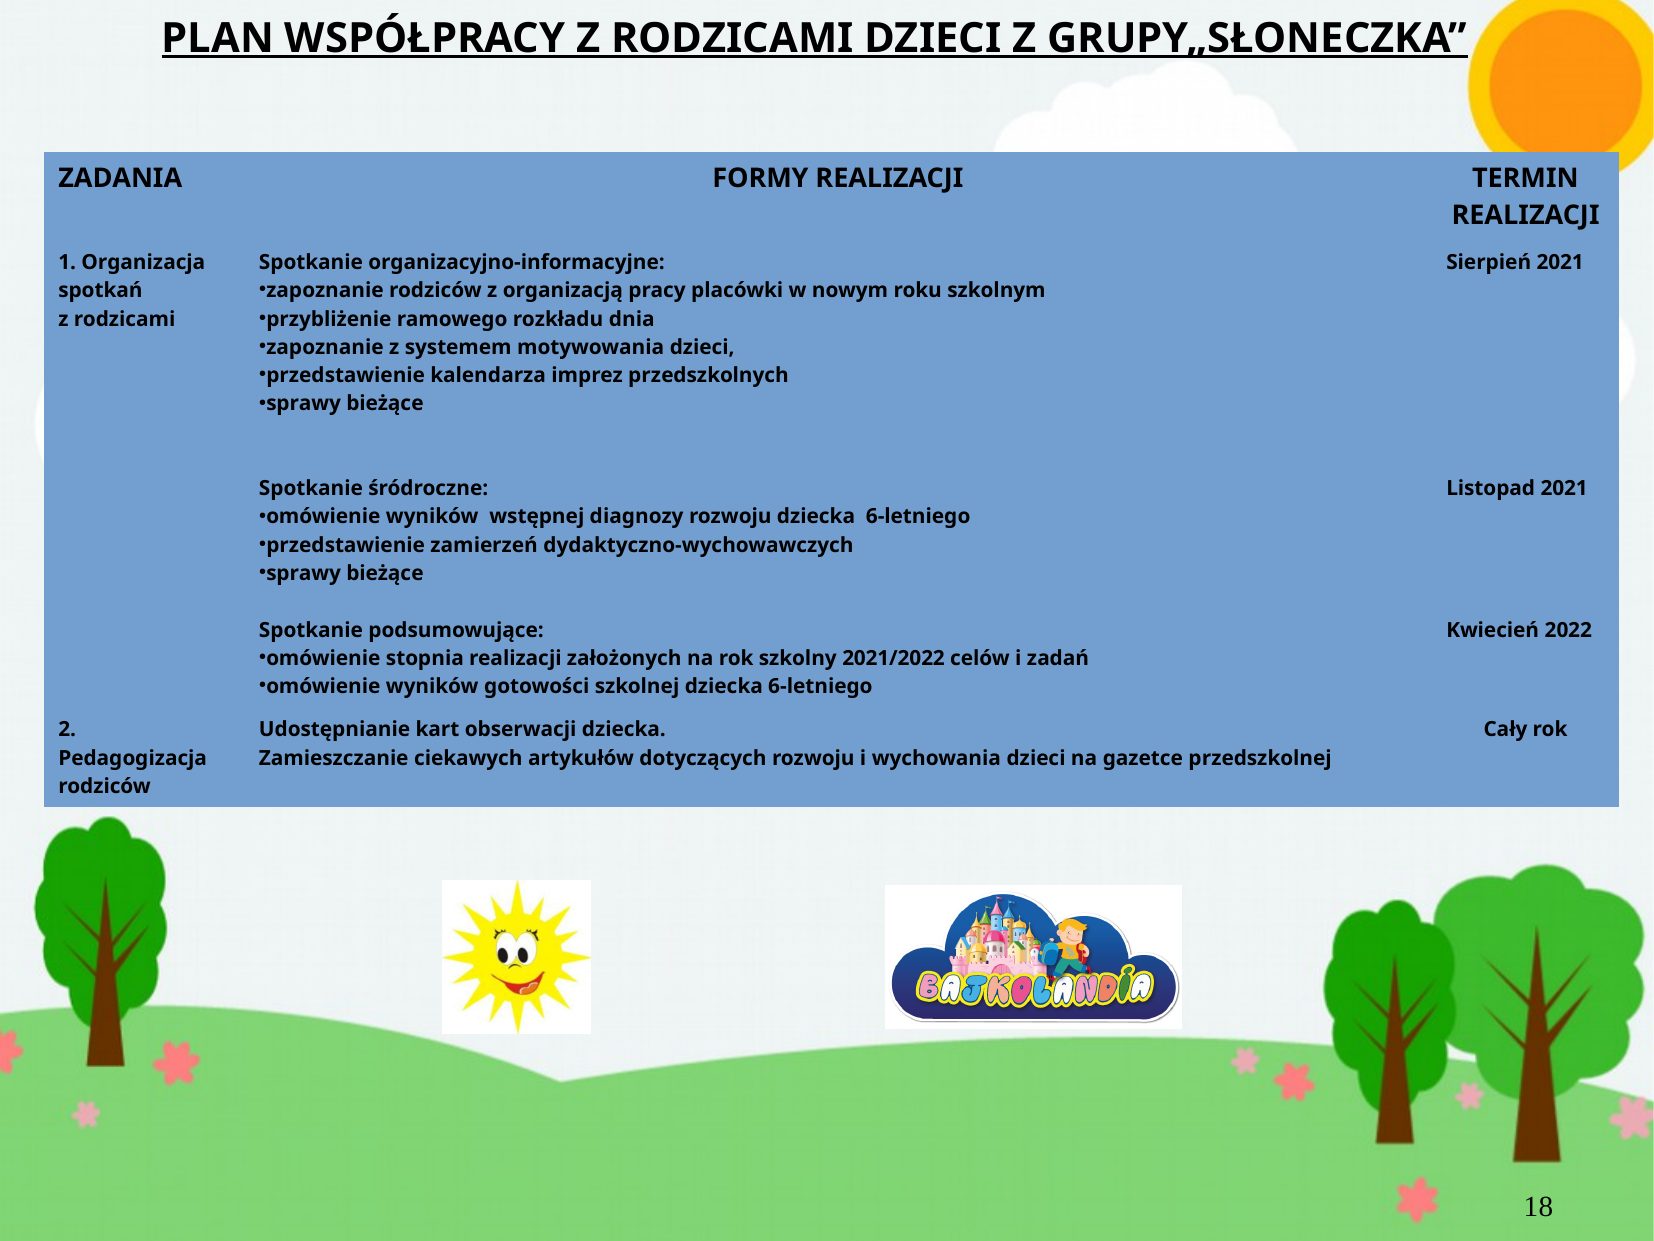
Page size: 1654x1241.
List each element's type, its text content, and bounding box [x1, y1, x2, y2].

table_cell Udostępnianie kart obserwacji dziecka. Zamieszczanie ciekawych artykułów dotyczących rozwoju i wychowania dzieci na gazetce przedszkolnej [244, 707, 1431, 807]
table_cell 2. Pedagogizacja rodziców [44, 707, 244, 807]
table_header FORMY REALIZACJI [244, 152, 1431, 240]
picture [442, 880, 591, 1034]
table_cell 1. Organizacja spotkań z rodzicami [44, 240, 244, 707]
table_header TERMIN REALIZACJI [1431, 152, 1619, 240]
text_box PLAN WSPÓŁPRACY Z RODZICAMI DZIECI Z GRUPY„SŁONECZKA” [123, 0, 1506, 71]
text_box [1523, 1187, 1630, 1235]
table_cell Sierpień 2021 Listopad 2021 Kwiecień 2022 [1431, 240, 1619, 707]
table_cell Spotkanie organizacyjno-informacyjne: zapoznanie rodziców z organizacją pracy placówki w nowym roku szkolnym przybliżenie ramowego rozkładu dnia zapoznanie z systemem motywowania dzieci, przedstawienie kalendarza imprez przedszkolnych sprawy bieżące Spotkanie śródroczne: omówienie wyników wstępnej diagnozy rozwoju dziecka 6-letniego przedstawienie zamierzeń dydaktyczno-wychowawczych sprawy bieżące Spotkanie podsumowujące: omówienie stopnia realizacji założonych na rok szkolny 2021/2022 celów i zadań omówienie wyników gotowości szkolnej dziecka 6-letniego [244, 240, 1431, 707]
table_cell Cały rok [1431, 707, 1619, 807]
picture [885, 885, 1182, 1029]
table_header ZADANIA [44, 152, 244, 240]
